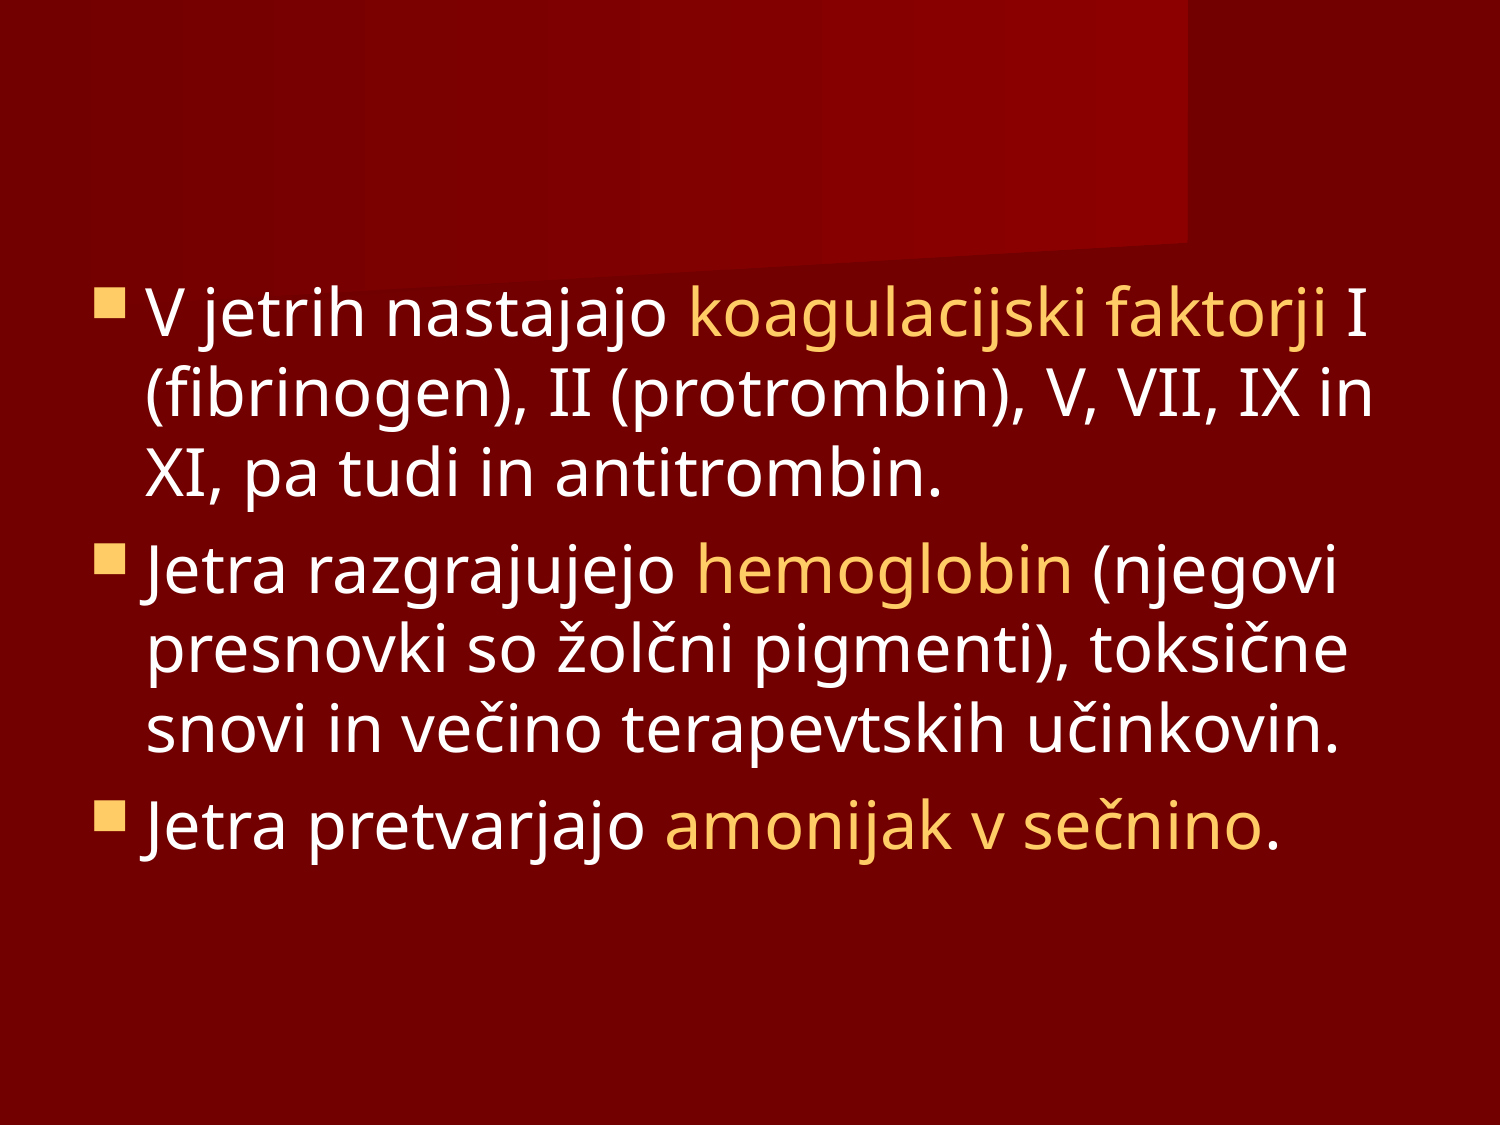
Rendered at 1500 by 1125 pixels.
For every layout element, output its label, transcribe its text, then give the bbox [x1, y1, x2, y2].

text_box V jetrih nastajajo koagulacijski faktorji I (fibrinogen), II (protrombin), V, VII, IX in XI, pa tudi in antitrombin. Jetra razgrajujejo hemoglobin (njegovi presnovki so žolčni pigmenti), toksične snovi in večino terapevtskih učinkovin. Jetra pretvarjajo amonijak v sečnino. [74, 262, 1425, 1000]
